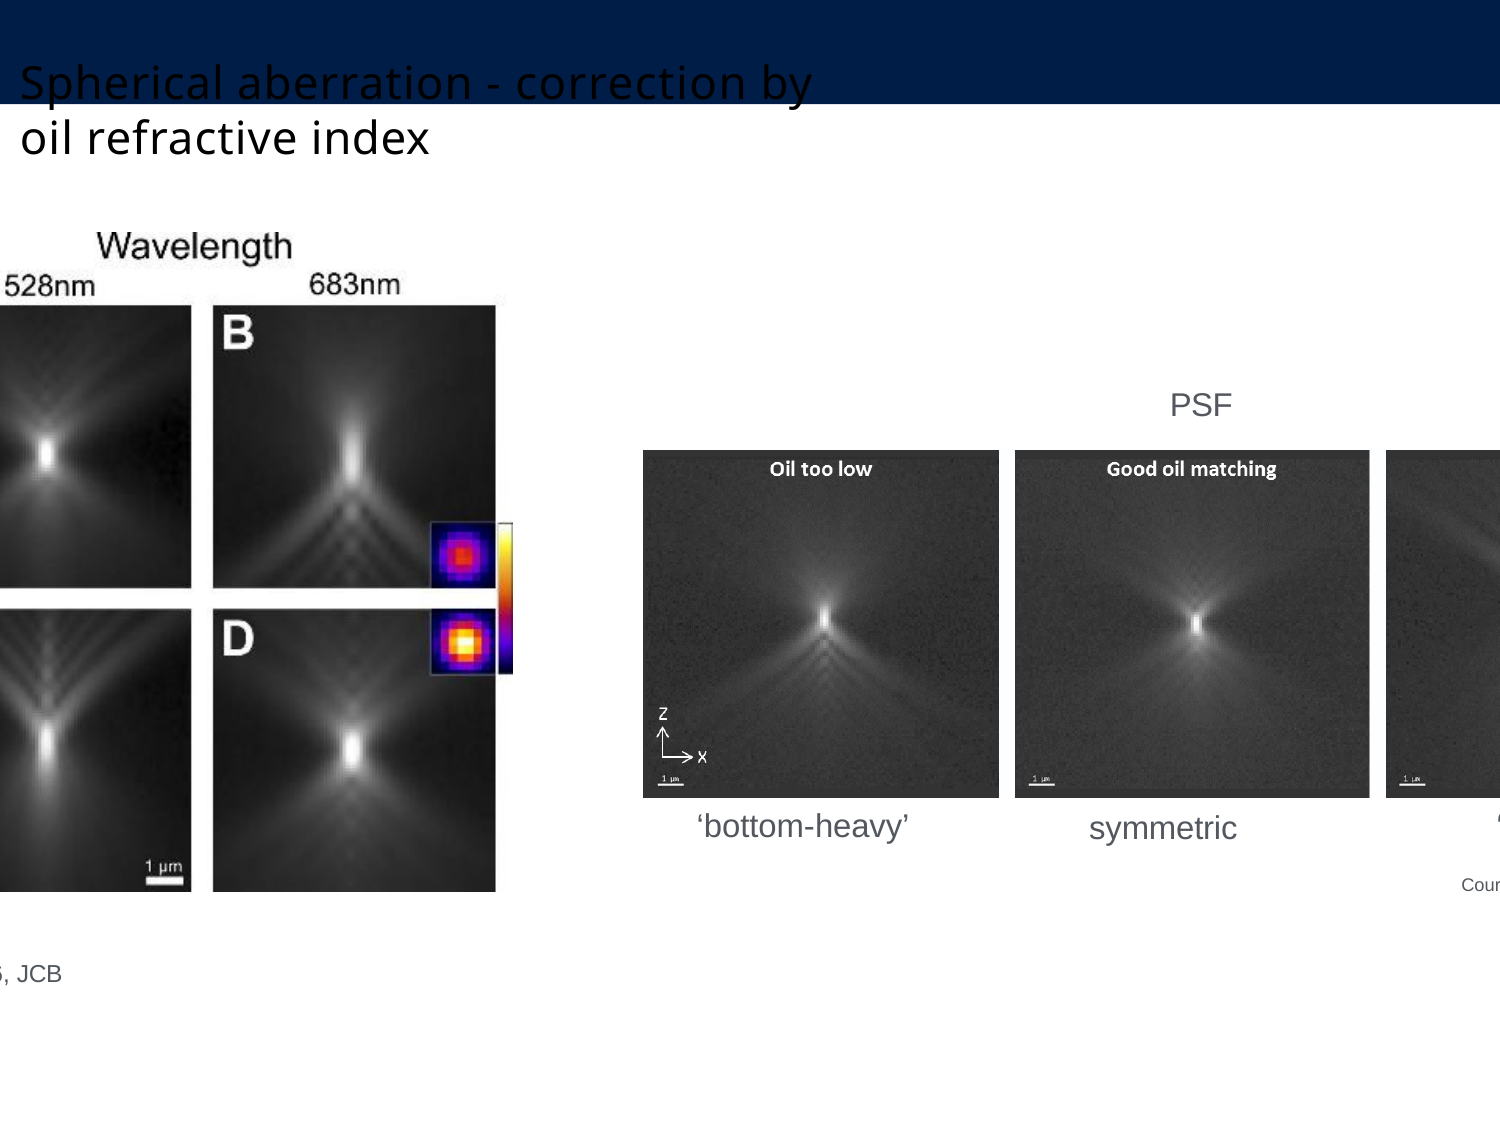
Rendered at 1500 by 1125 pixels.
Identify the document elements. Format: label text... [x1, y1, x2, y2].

title Spherical aberration - correction by oil refractive index [0, 40, 880, 164]
text_box Talley et al. 2016, JCB [0, 956, 70, 988]
text_box PSF [1168, 381, 1236, 424]
text_box symmetric [1087, 804, 1243, 847]
text_box ‘bottom-heavy’ [695, 802, 915, 845]
text_box Courtesy of Dan White (GE) [1459, 871, 1500, 896]
picture [0, 232, 513, 893]
text_box [0, 0, 1500, 105]
picture [643, 448, 1500, 798]
